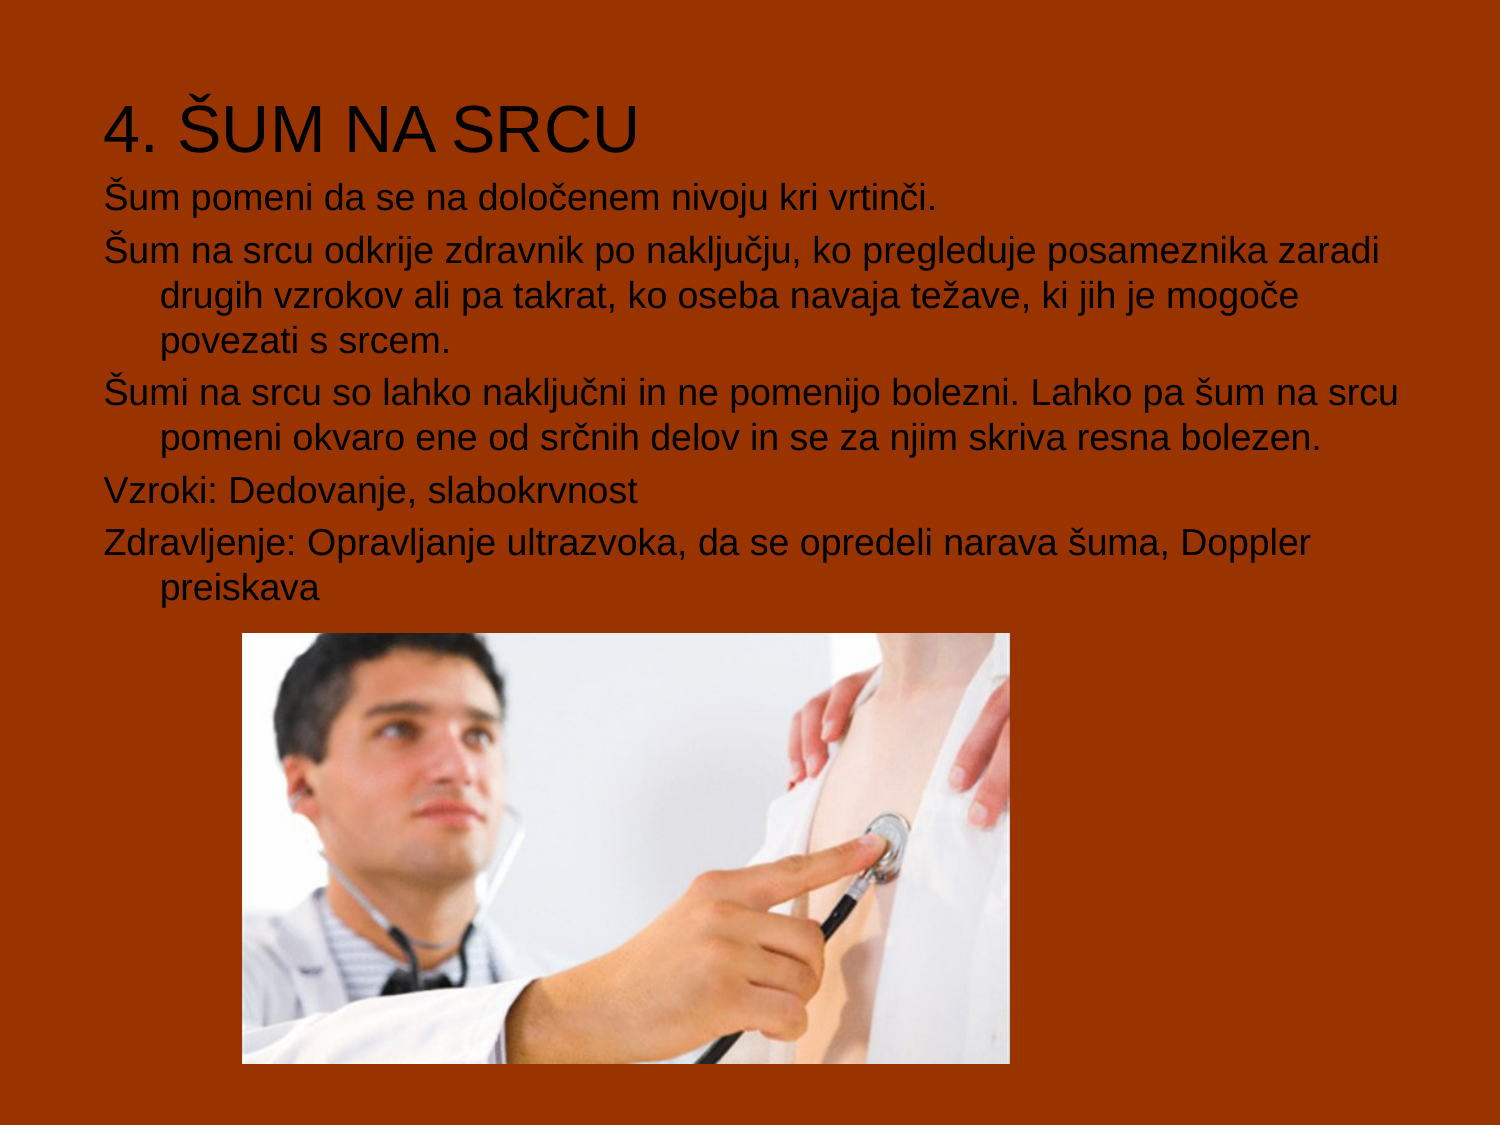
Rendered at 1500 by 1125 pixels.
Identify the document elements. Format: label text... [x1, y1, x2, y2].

list 4. ŠUM NA SRCU Šum pomeni da se na določenem nivoju kri vrtinči. Šum na srcu odkrije zdravnik po naključju, ko pregleduje posameznika zaradi drugih vzrokov ali pa takrat, ko oseba navaja težave, ki jih je mogoče povezati s srcem. Šumi na srcu so lahko naključni in ne pomenijo bolezni. Lahko pa šum na srcu pomeni okvaro ene od srčnih delov in se za njim skriva resna bolezen. Vzroki: Dedovanje, slabokrvnost Zdravljenje: Opravljanje ultrazvoka, da se opredeli narava šuma, Doppler preiskava [88, 78, 1439, 821]
picture [242, 633, 1010, 1064]
